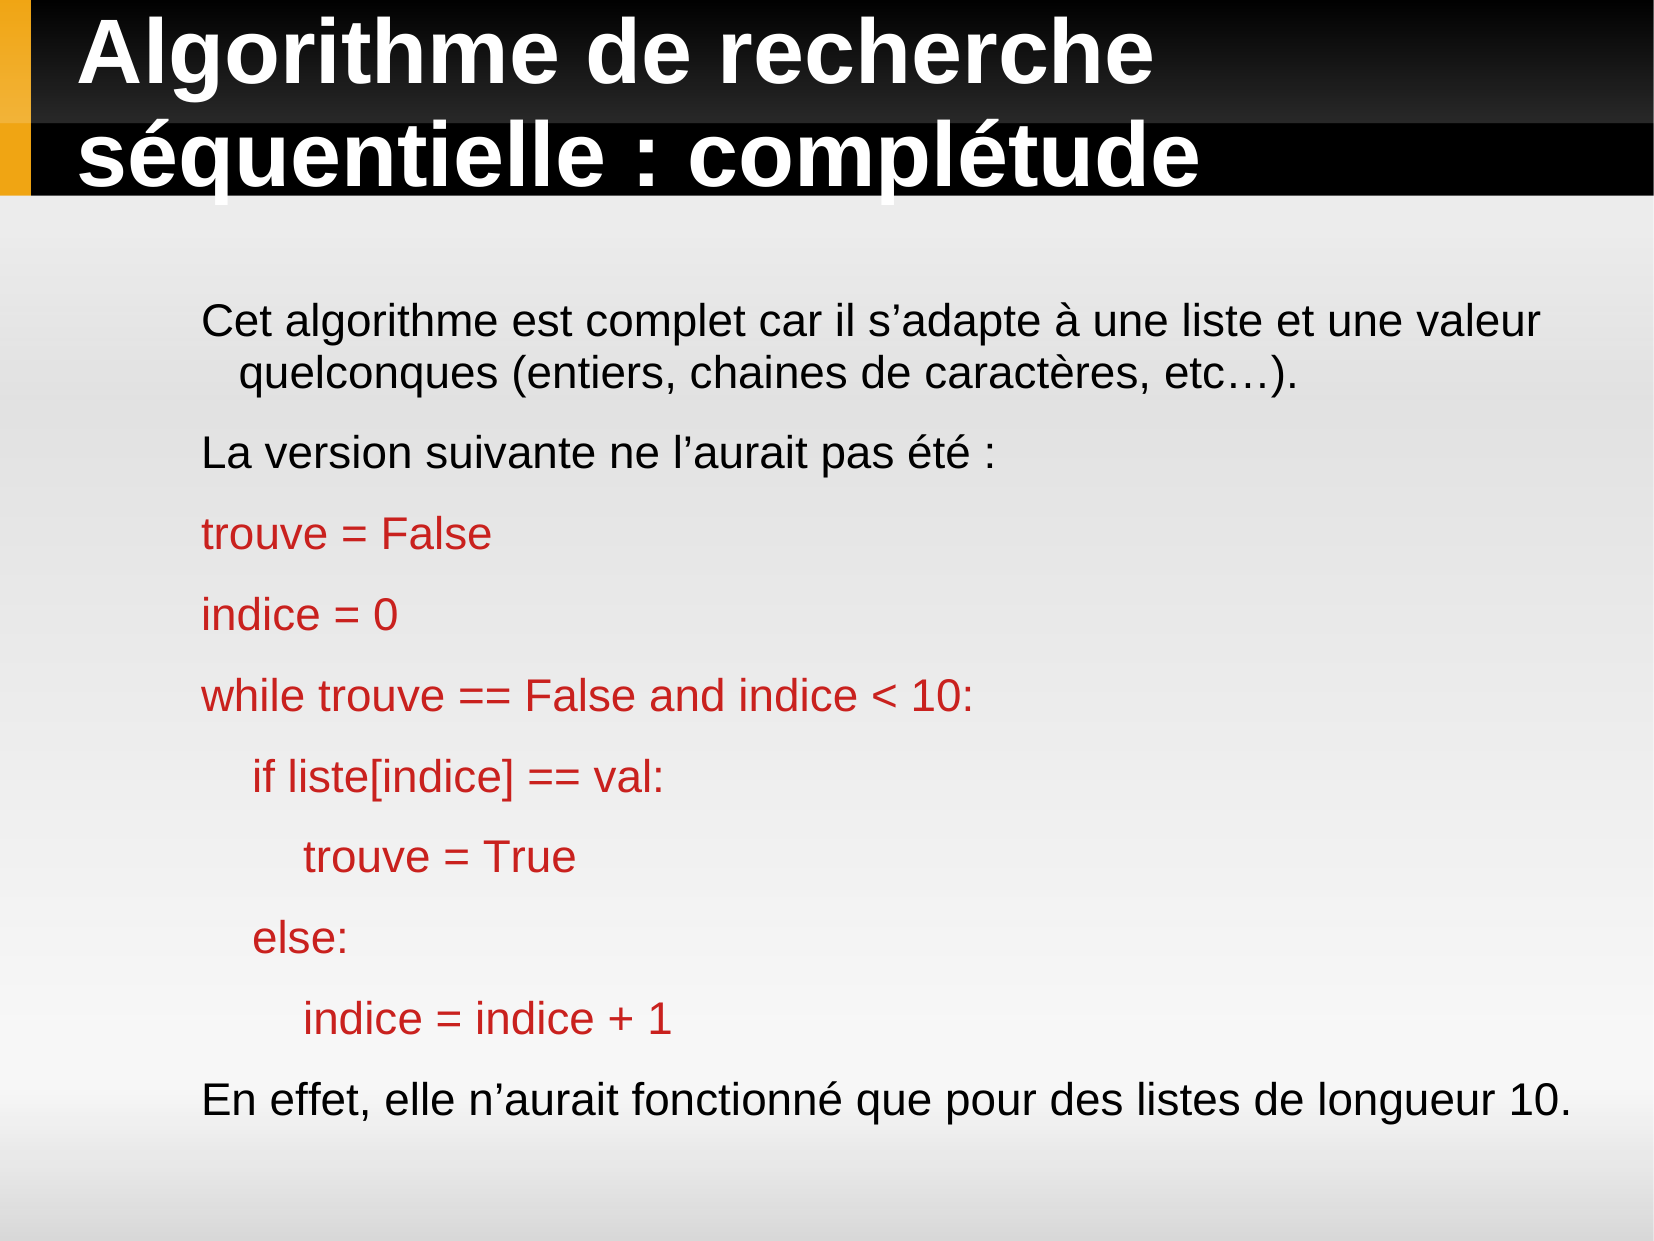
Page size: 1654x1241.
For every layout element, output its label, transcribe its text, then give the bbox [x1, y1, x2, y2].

title Algorithme de recherche séquentielle : complétude [76, 0, 1565, 208]
picture [0, 0, 1654, 1241]
list Cet algorithme est complet car il s’adapte à une liste et une valeur quelconques (entiers, chaines de caractères, etc…). La version suivante ne l’aurait pas été : trouve = False indice = 0 while trouve == False and indice < 10: if liste[indice] == val: trouve = True else: indice = indice + 1 En effet, elle n’aurait fonctionné que pour des listes de longueur 10. [88, 295, 1577, 1125]
